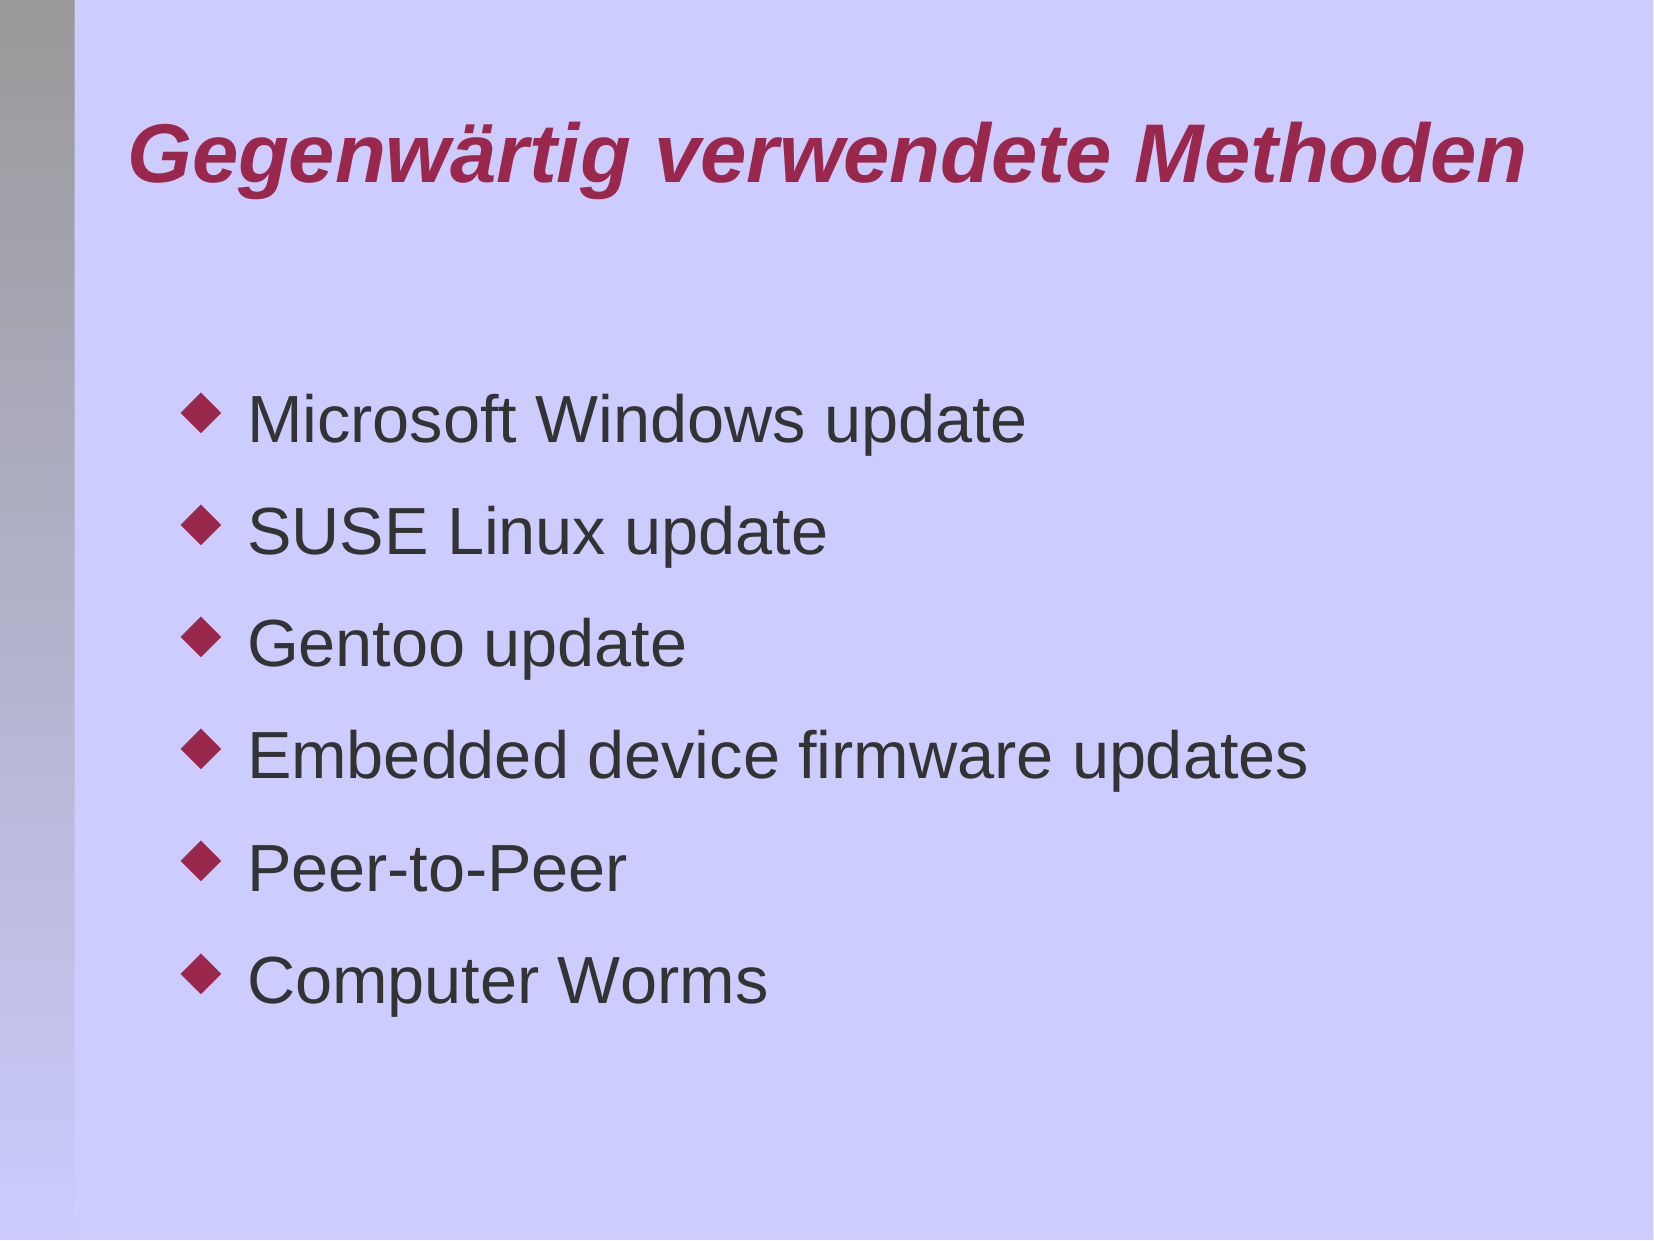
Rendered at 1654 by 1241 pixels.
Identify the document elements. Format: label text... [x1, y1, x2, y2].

title Gegenwärtig verwendete Methoden [121, 49, 1534, 257]
list Microsoft Windows update SUSE Linux update Gentoo update Embedded device firmware updates Peer-to-Peer Computer Worms [152, 344, 1534, 1127]
